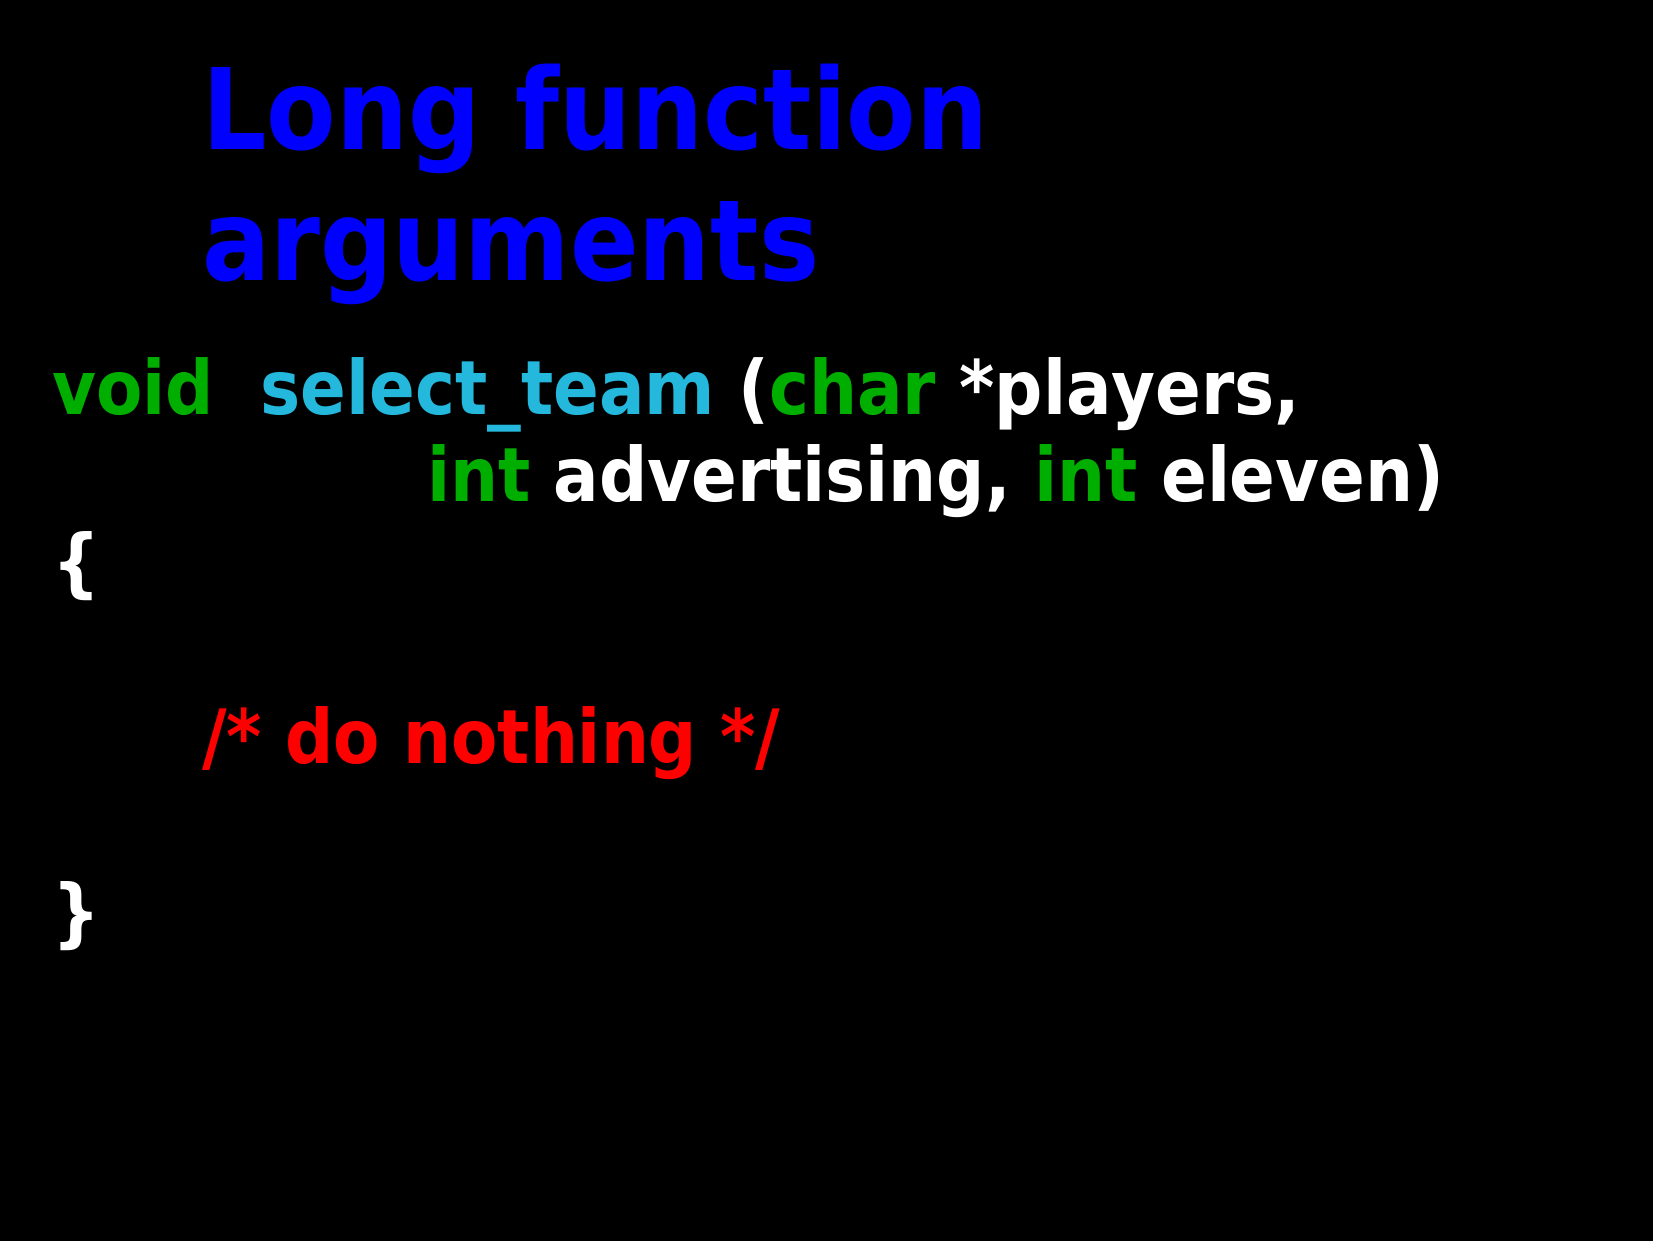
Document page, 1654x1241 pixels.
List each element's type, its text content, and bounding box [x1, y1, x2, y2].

text_box void select_team (char *players, int advertising, int eleven) { /* do nothing */ } [37, 337, 1613, 1051]
text_box Long function arguments [187, 37, 1651, 184]
